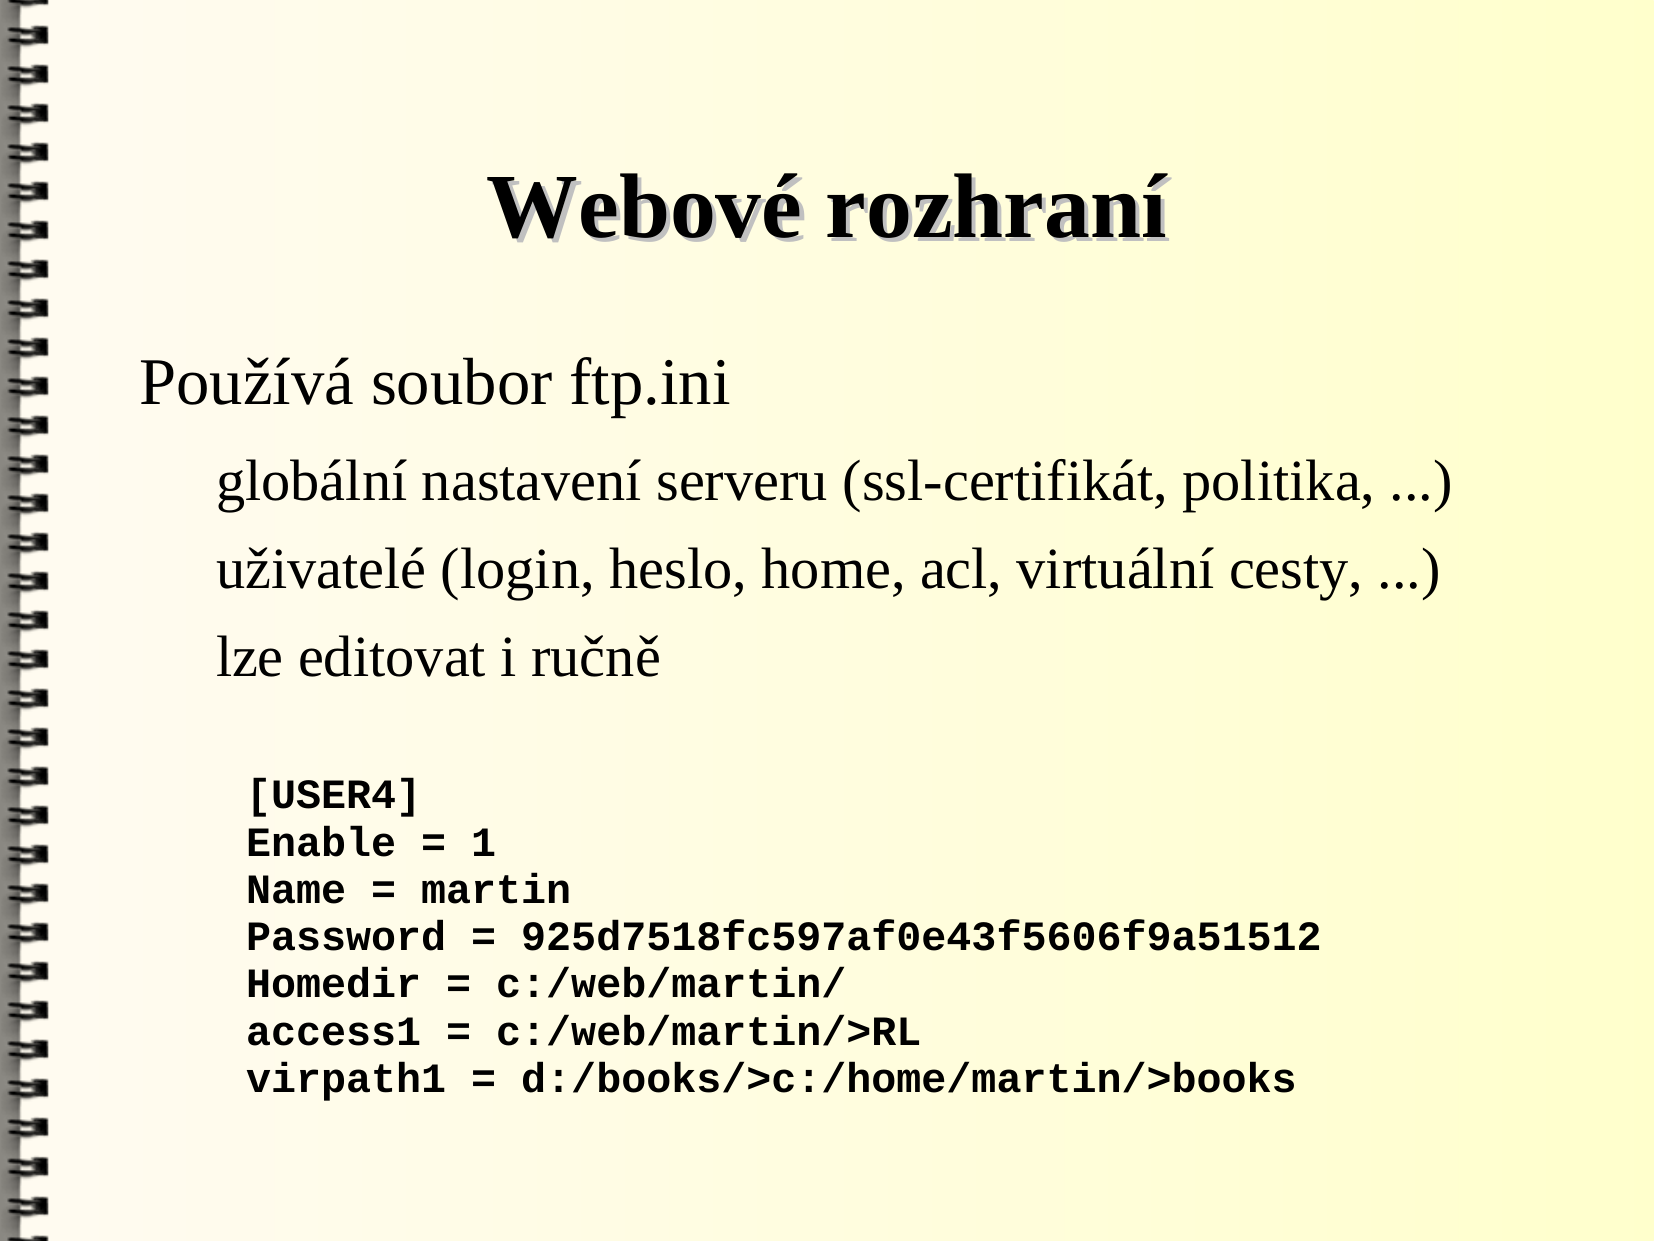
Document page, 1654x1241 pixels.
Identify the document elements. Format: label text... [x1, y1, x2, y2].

text_box [USER4] Enable = 1 Name = martin Password = 925d7518fc597af0e43f5606f9a51512 Homedir = c:/web/martin/ access1 = c:/web/martin/>RL virpath1 = d:/books/>c:/home/martin/>books [246, 751, 1438, 1128]
list Používá soubor ftp.ini globální nastavení serveru (ssl-certifikát, politika, ...) uživatelé (login, heslo, home, acl, virtuální cesty, ...) lze editovat i ručně [121, 344, 1534, 708]
title Webové rozhraní [121, 102, 1534, 311]
picture [0, 0, 1654, 1241]
